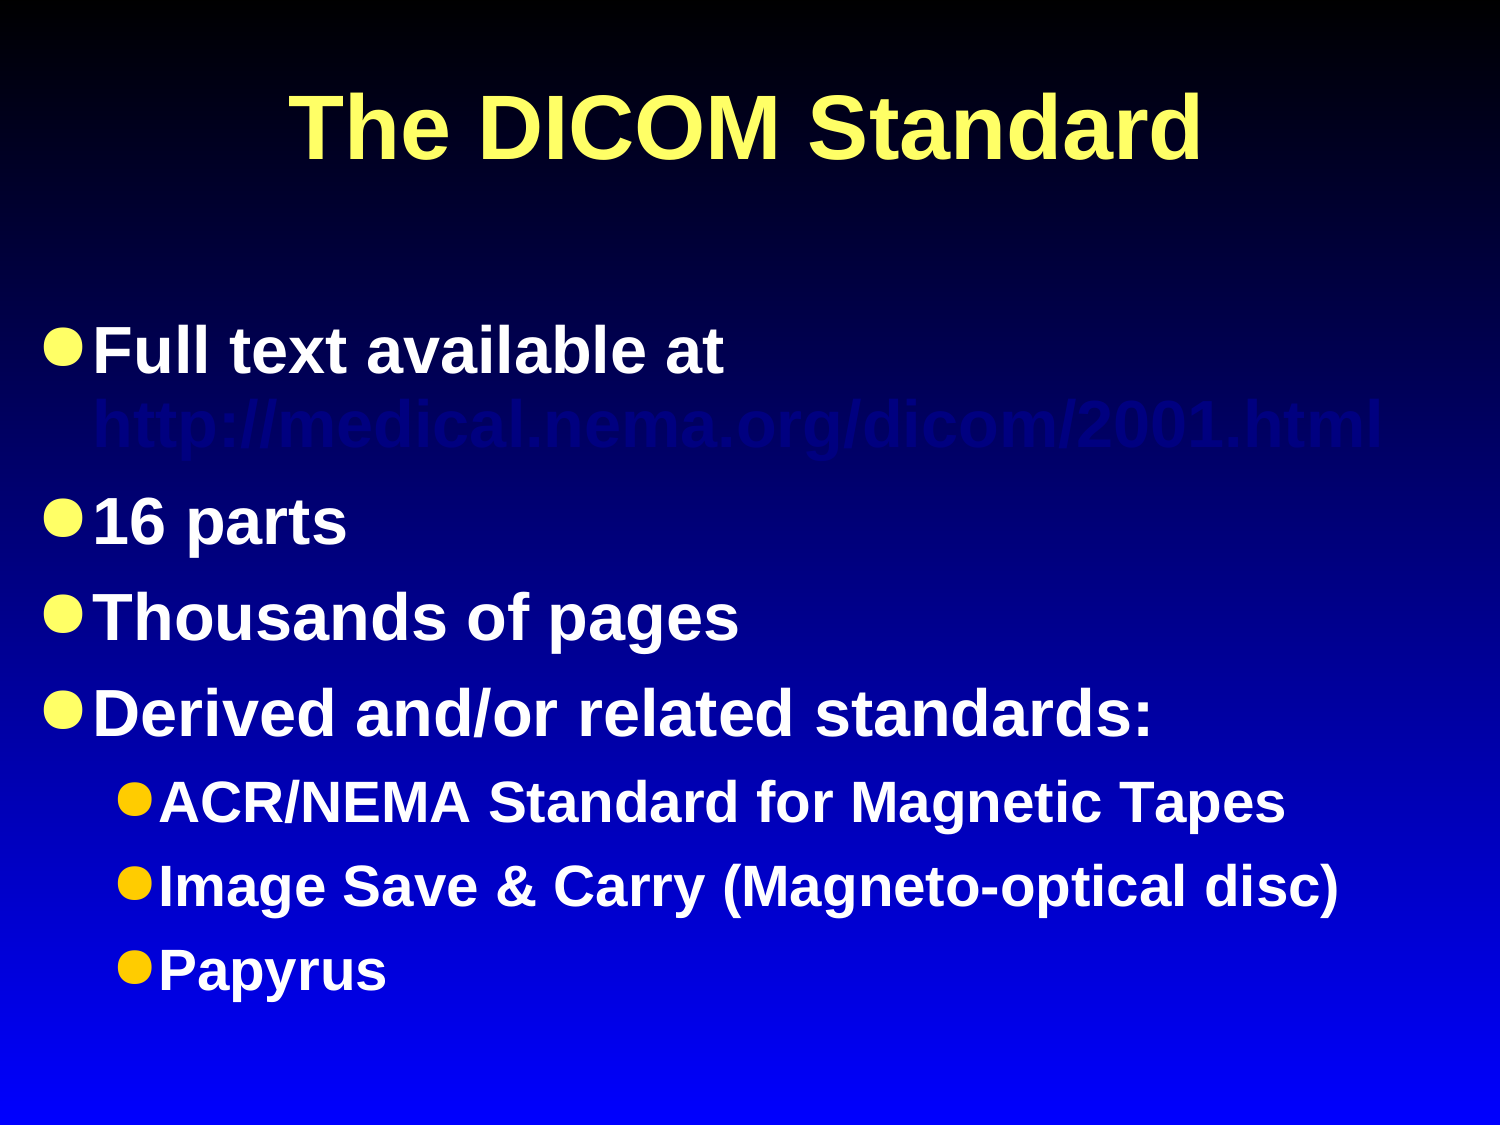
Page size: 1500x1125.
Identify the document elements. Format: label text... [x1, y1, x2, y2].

title The DICOM Standard [109, 14, 1385, 242]
list Full text available at http://medical.nema.org/dicom/2001.html 16 parts Thousands of pages Derived and/or related standards: ACR/NEMA Standard for Magnetic Tapes Image Save & Carry (Magneto-optical disc) Papyrus [36, 312, 1458, 1076]
